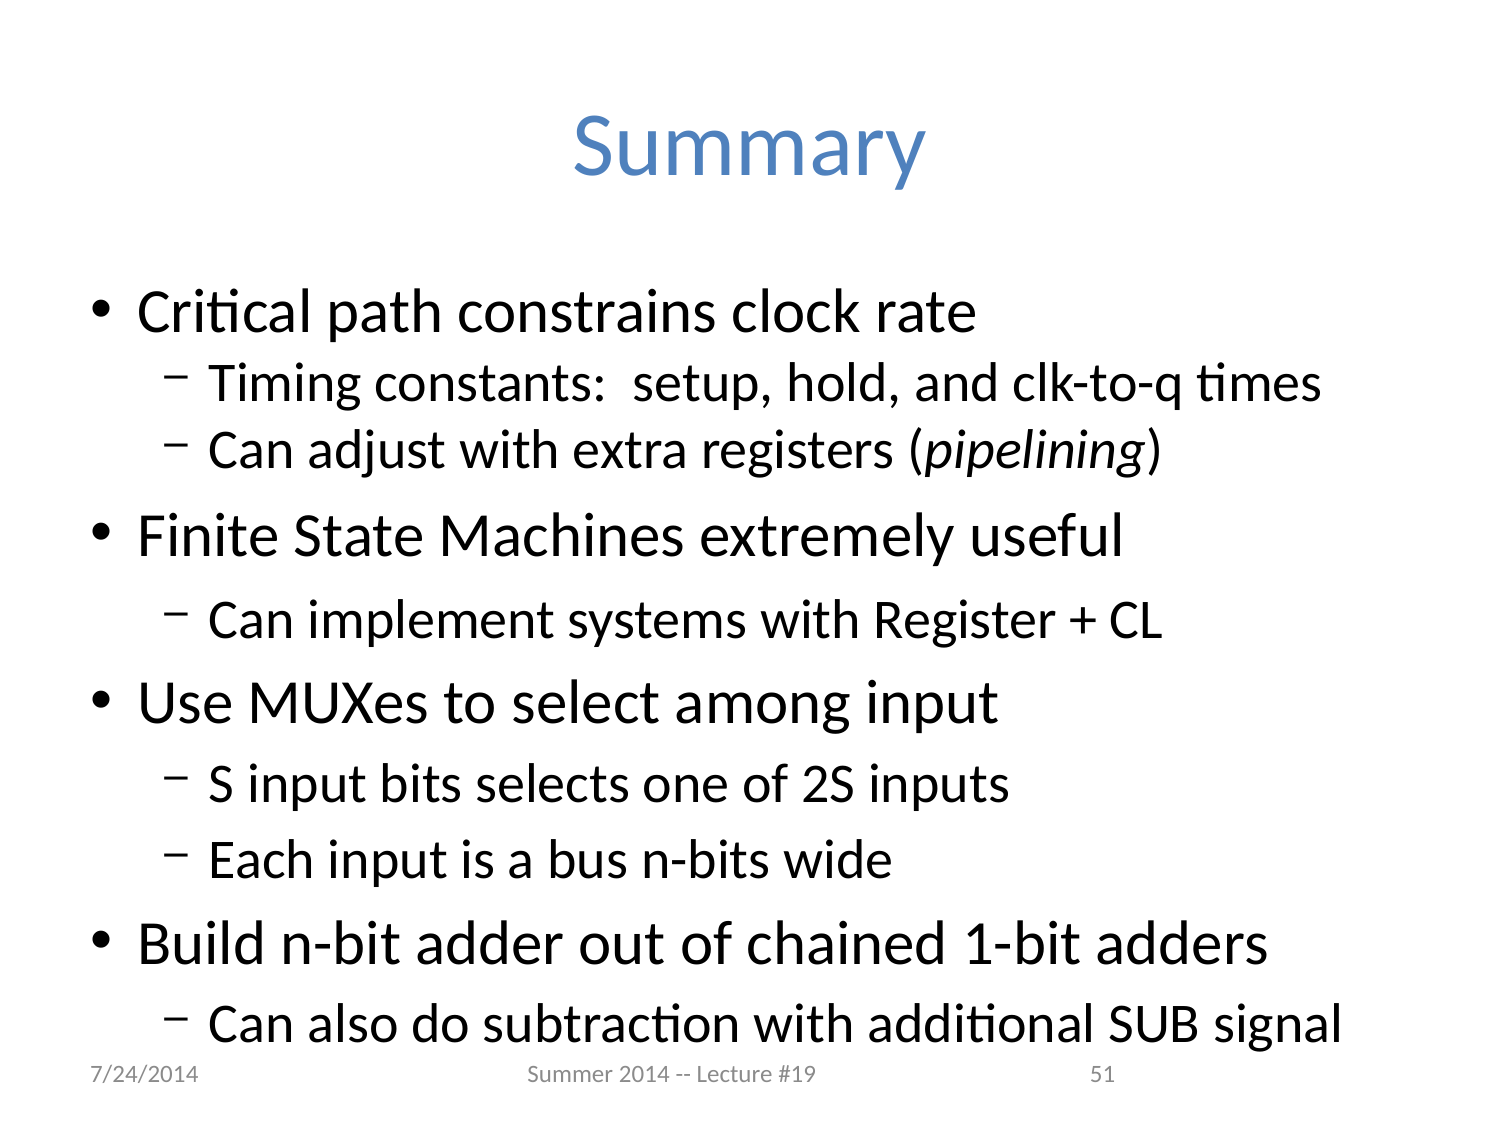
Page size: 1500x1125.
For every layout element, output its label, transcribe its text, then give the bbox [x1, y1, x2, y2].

title Summary [75, 45, 1425, 233]
slide_number <number> [1074, 1042, 1425, 1103]
list Critical path constrains clock rate Timing constants: setup, hold, and clk-to-q times Can adjust with extra registers (pipelining) Finite State Machines extremely useful Can implement systems with Register + CL Use MUXes to select among input S input bits selects one of 2S inputs Each input is a bus n-bits wide Build n-bit adder out of chained 1-bit adders Can also do subtraction with additional SUB signal [75, 262, 1425, 1073]
slide_number 7/24/2014 [75, 1042, 425, 1103]
footer Summer 2014 -- Lecture #19 [512, 1042, 988, 1103]
